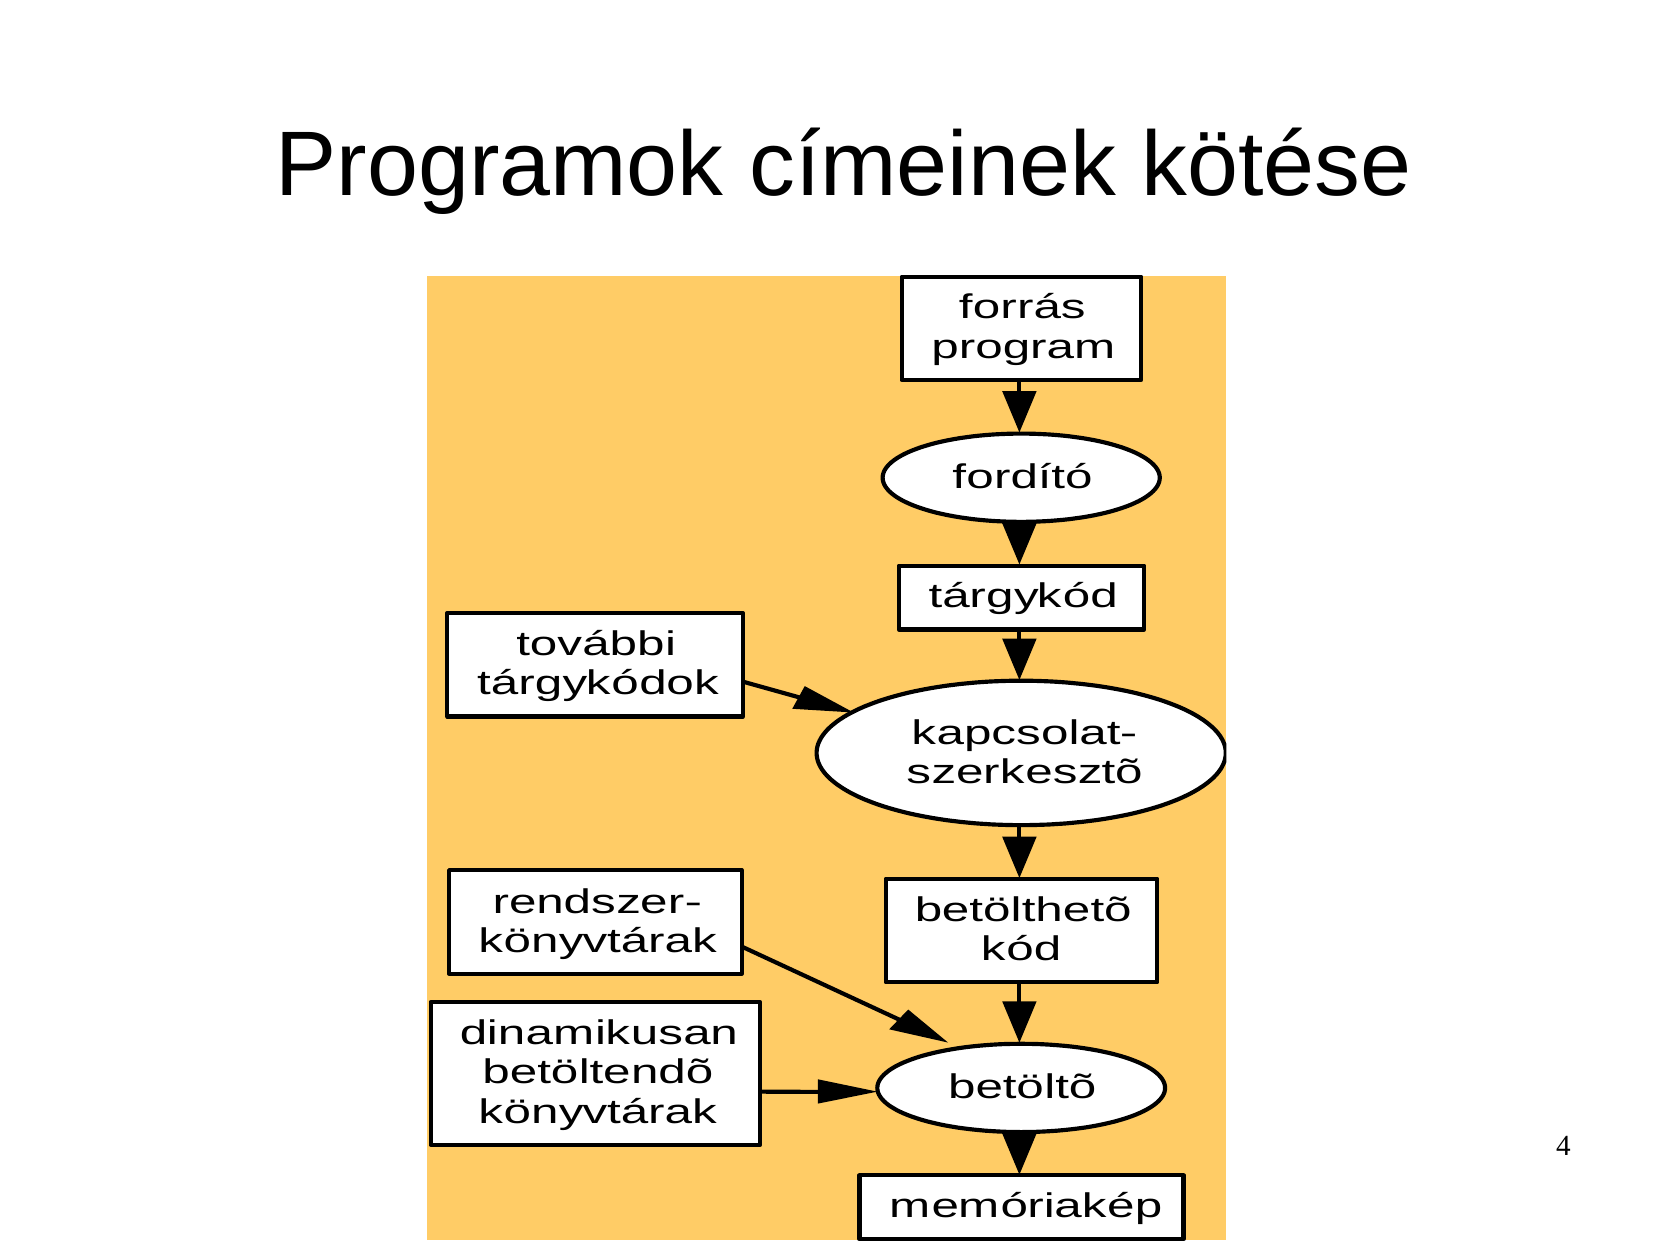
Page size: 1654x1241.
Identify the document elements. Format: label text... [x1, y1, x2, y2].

title Programok címeinek kötése [124, 55, 1530, 262]
chart [427, 275, 1227, 1241]
